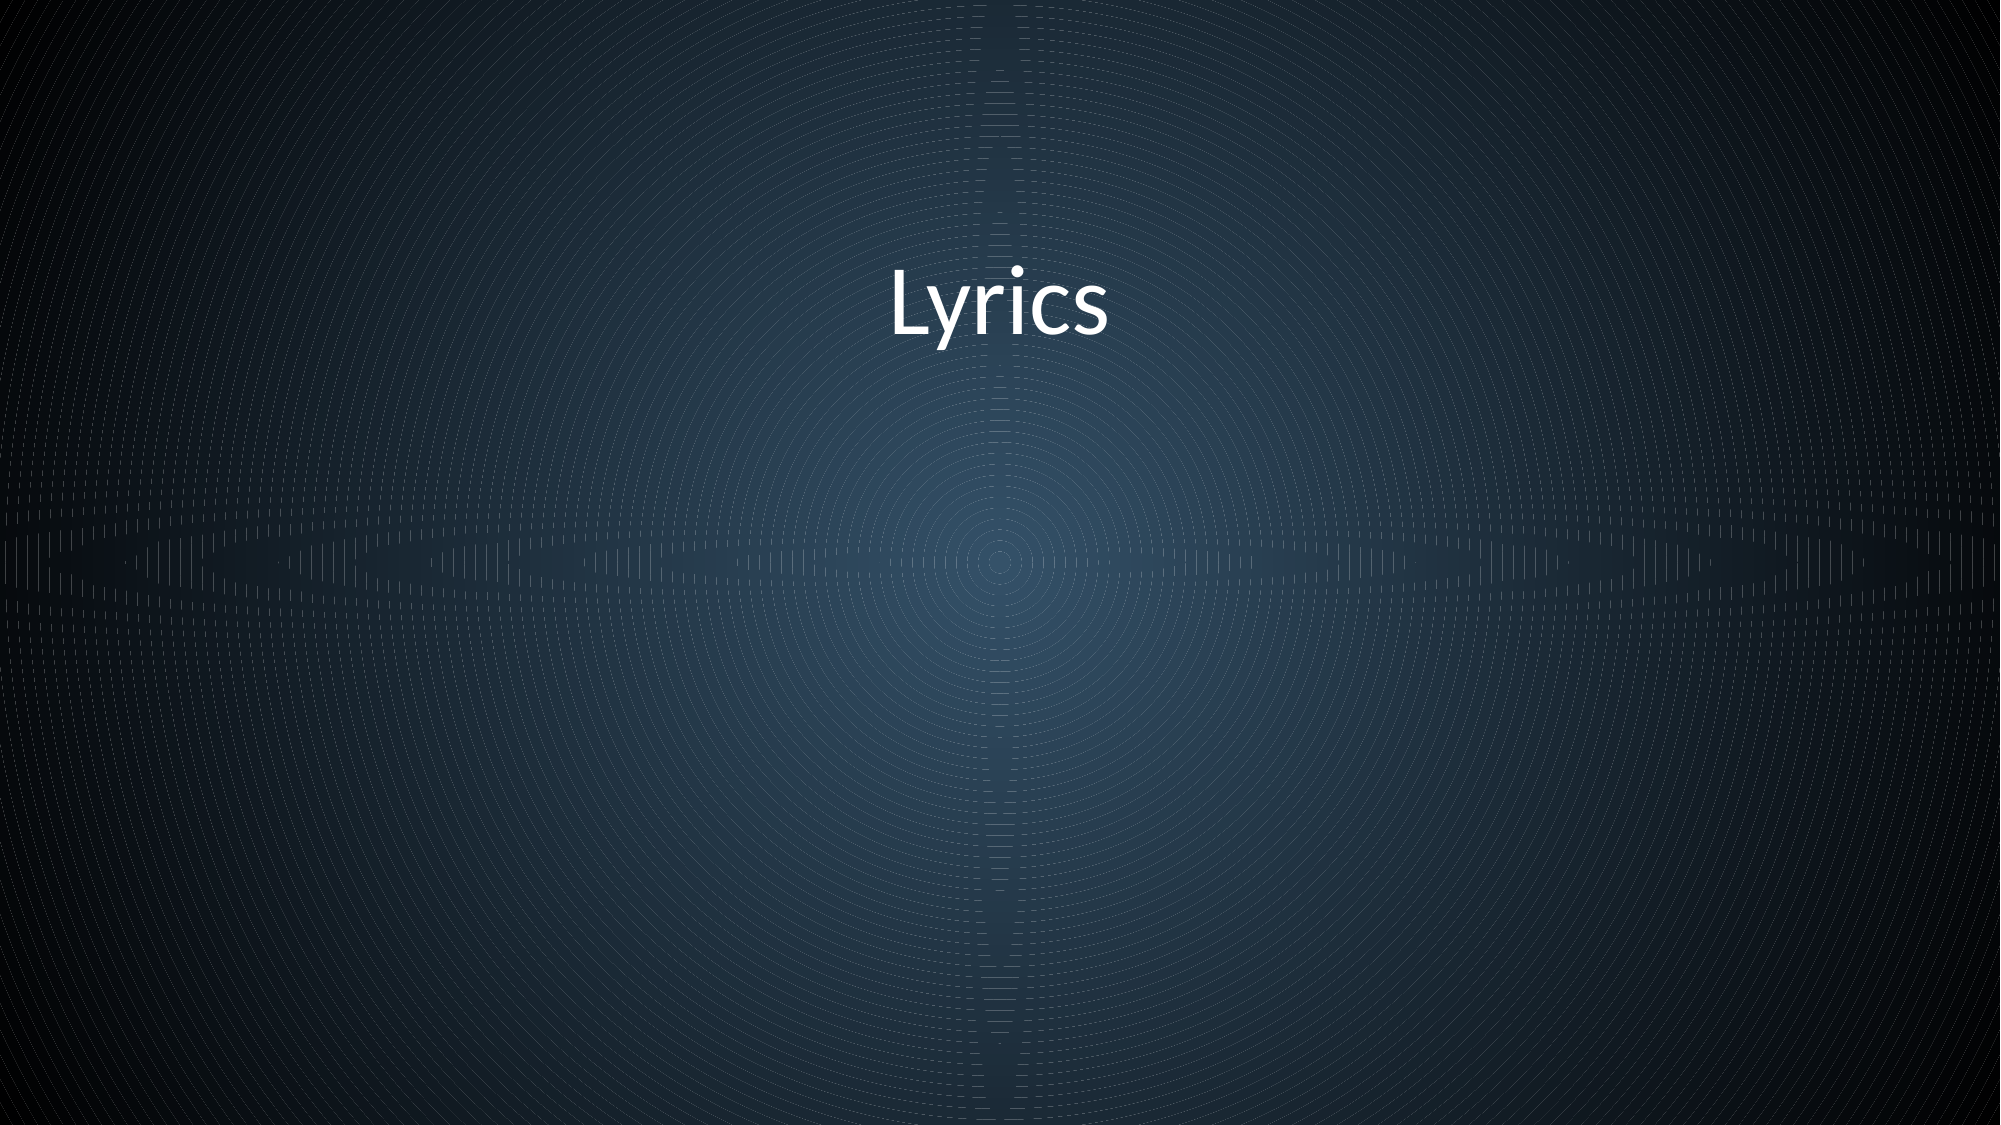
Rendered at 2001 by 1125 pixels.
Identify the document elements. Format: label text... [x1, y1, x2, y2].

text_box Lyrics [0, 262, 2000, 1125]
